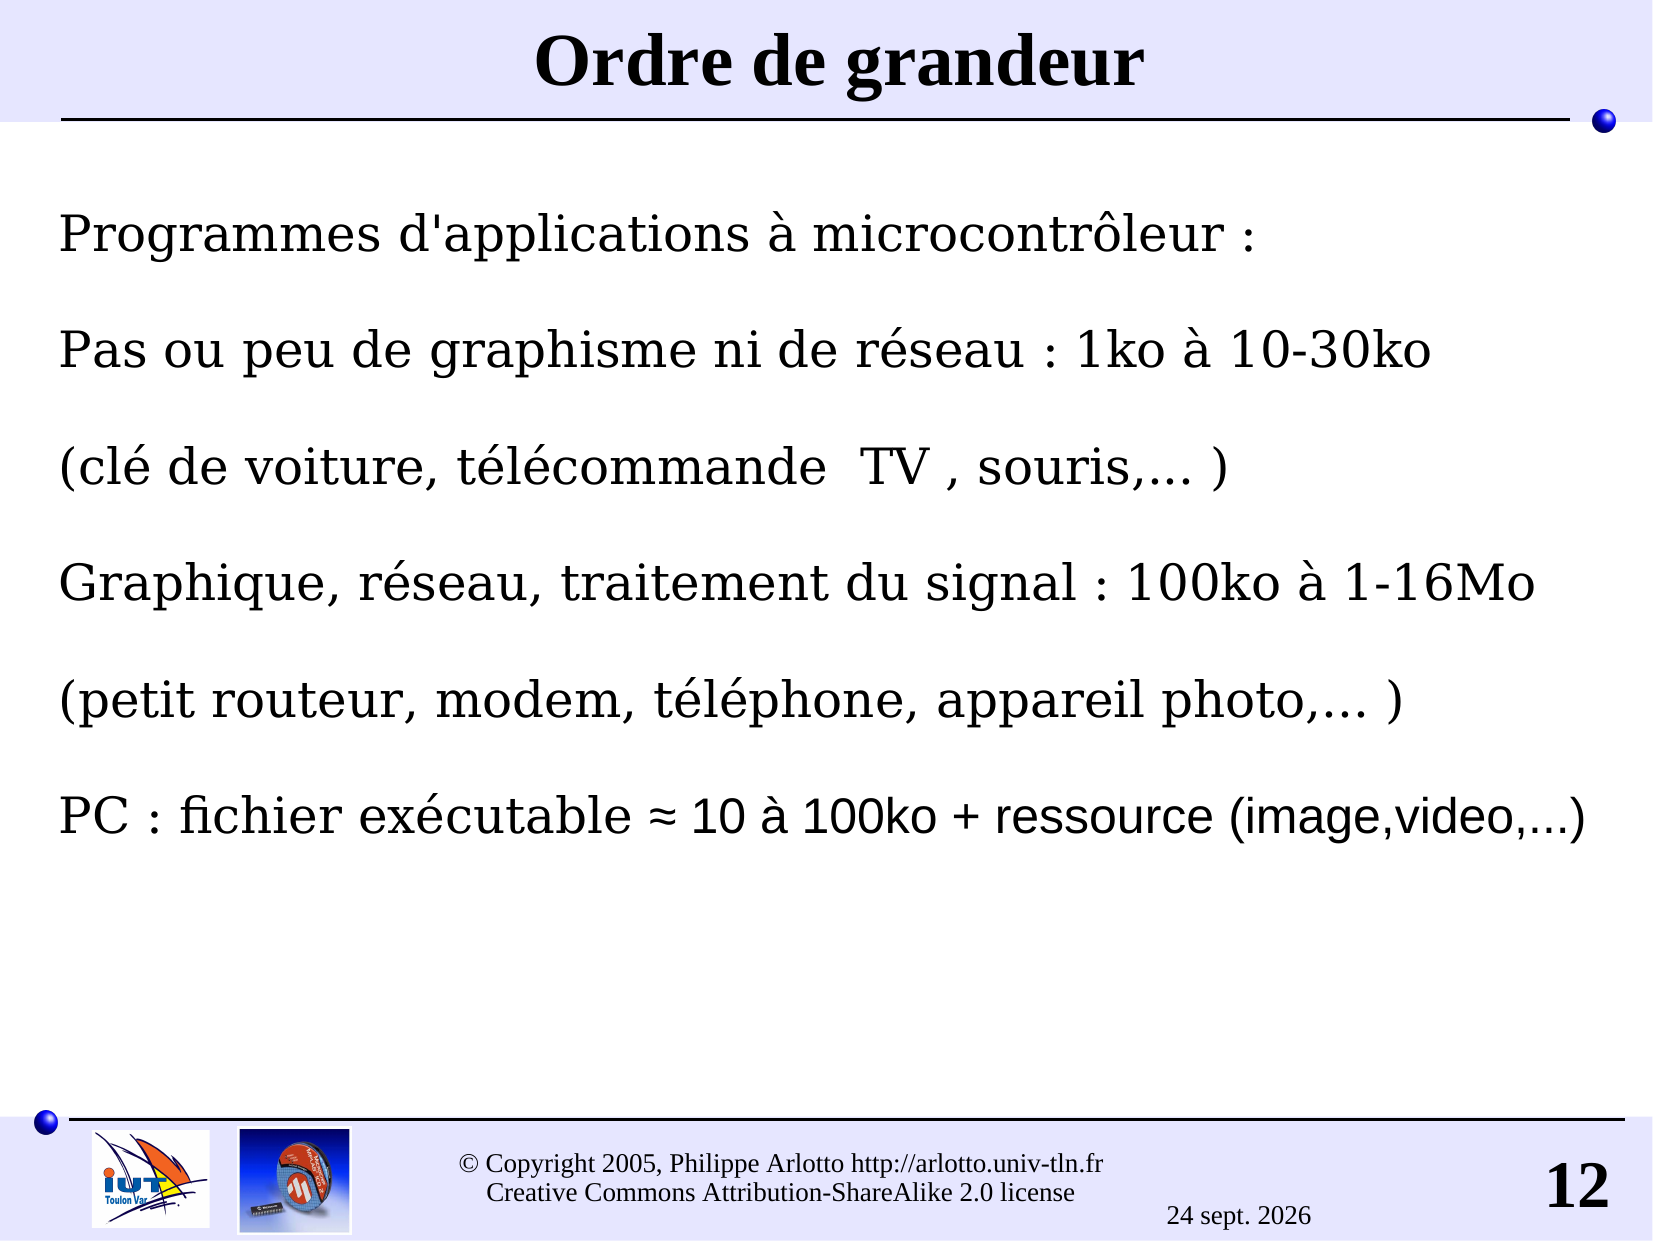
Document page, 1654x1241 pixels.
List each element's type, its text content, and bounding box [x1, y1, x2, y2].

text_box Programmes d'applications à microcontrôleur : Pas ou peu de graphisme ni de réseau : 1ko à 10-30ko (clé de voiture, télécommande TV , souris,... ) Graphique, réseau, traitement du signal : 100ko à 1-16Mo (petit routeur, modem, téléphone, appareil photo,... ) PC : fichier exécutable ≈ 10 à 100ko + ressource (image,video,...) [58, 204, 1603, 1021]
picture [237, 1126, 352, 1235]
title Ordre de grandeur [95, 11, 1585, 110]
